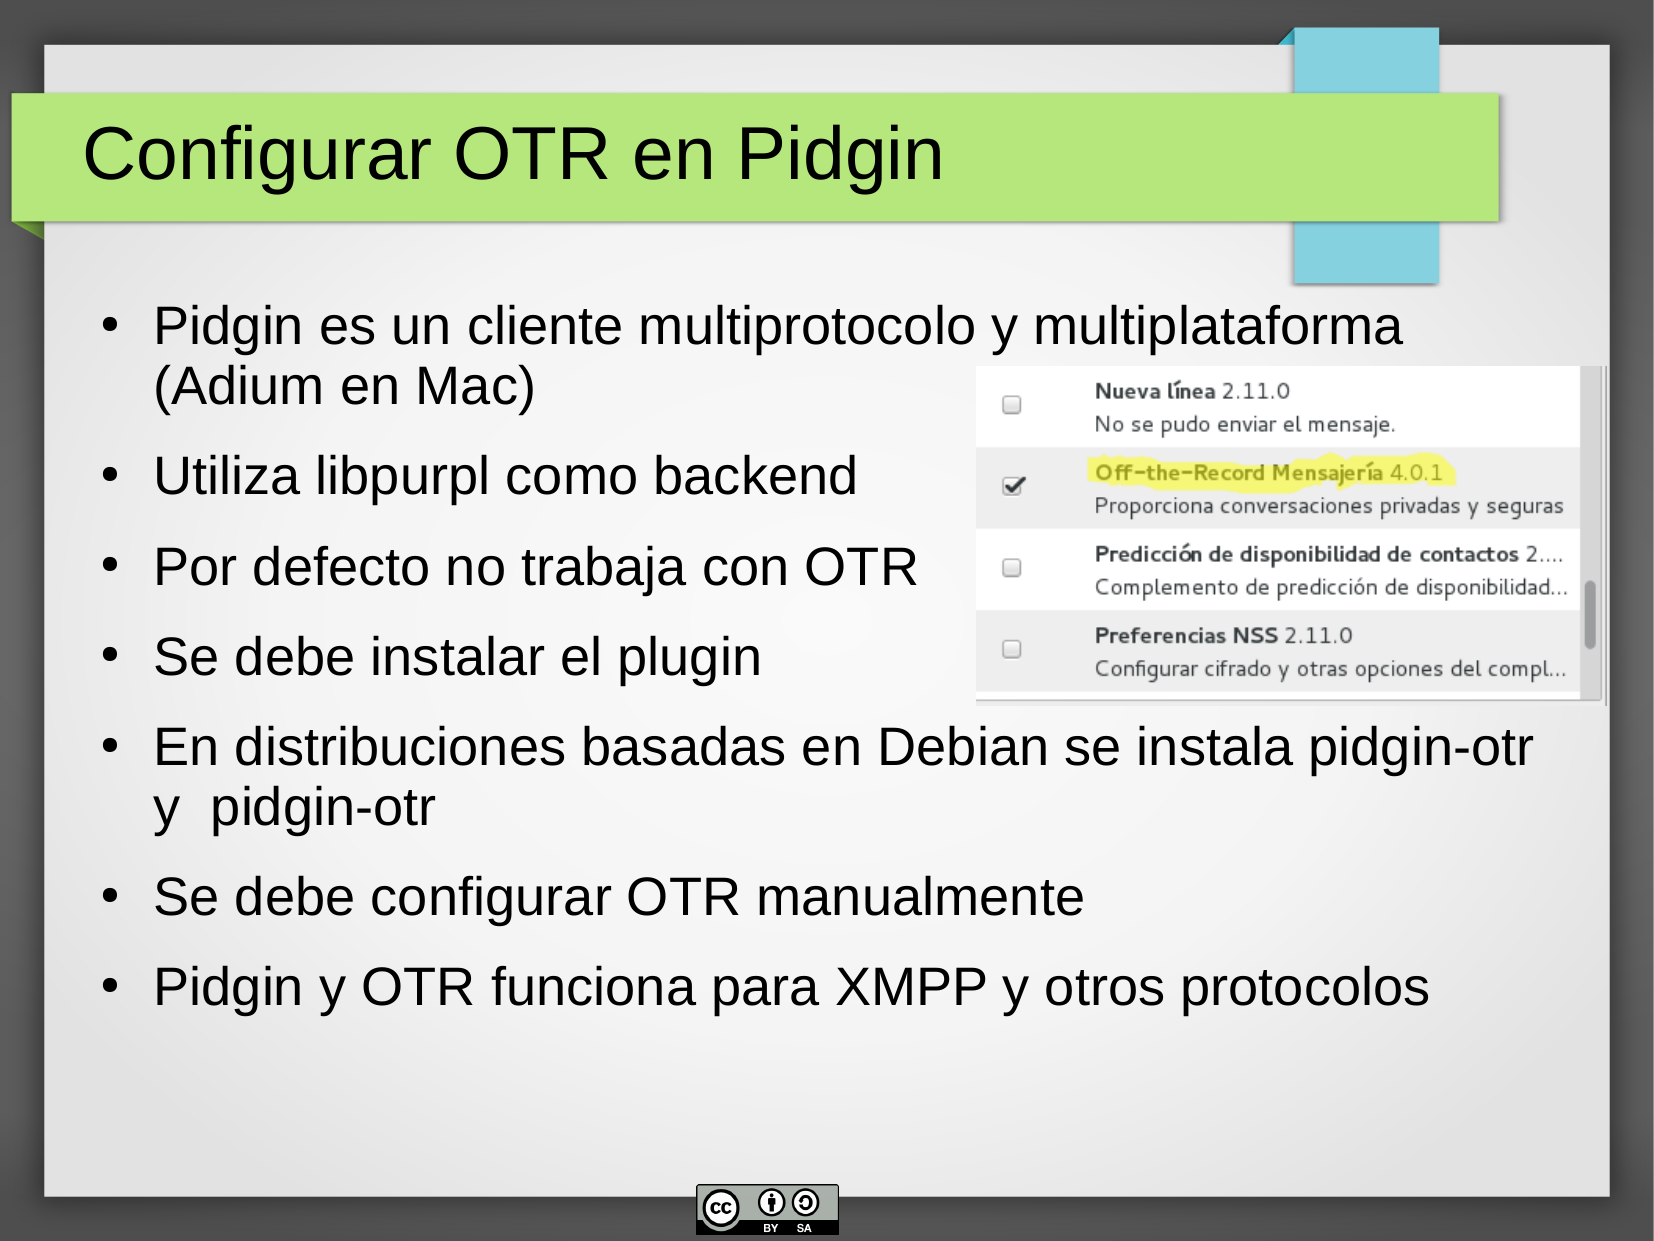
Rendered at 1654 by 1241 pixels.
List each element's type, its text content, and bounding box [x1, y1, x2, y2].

list Pidgin es un cliente multiprotocolo y multiplataforma (Adium en Mac) Utiliza libpurpl como backend Por defecto no trabaja con OTR Se debe instalar el plugin En distribuciones basadas en Debian se instala pidgin-otr y pidgin-otr Se debe configurar OTR manualmente Pidgin y OTR funciona para XMPP y otros protocolos [82, 295, 1571, 1158]
picture [0, 0, 1654, 1241]
title Configurar OTR en Pidgin [82, 94, 1264, 213]
